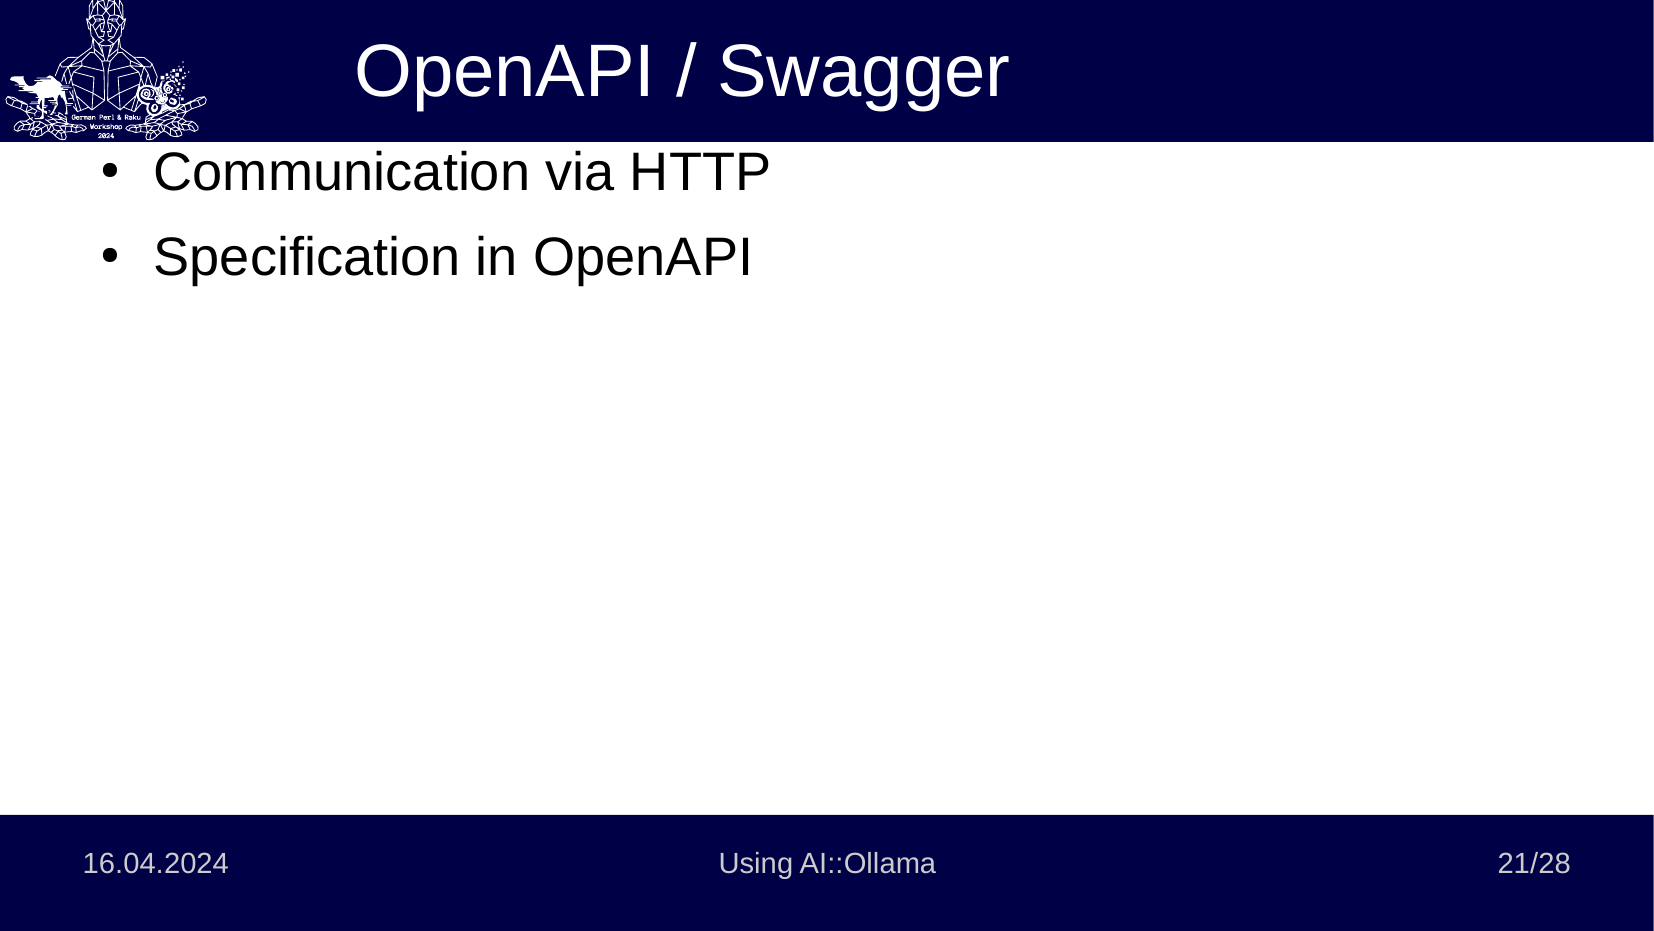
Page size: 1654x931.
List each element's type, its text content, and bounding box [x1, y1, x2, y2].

list Communication via HTTP Specification in OpenAPI [82, 141, 809, 815]
title OpenAPI / Swagger [354, 5, 1654, 136]
